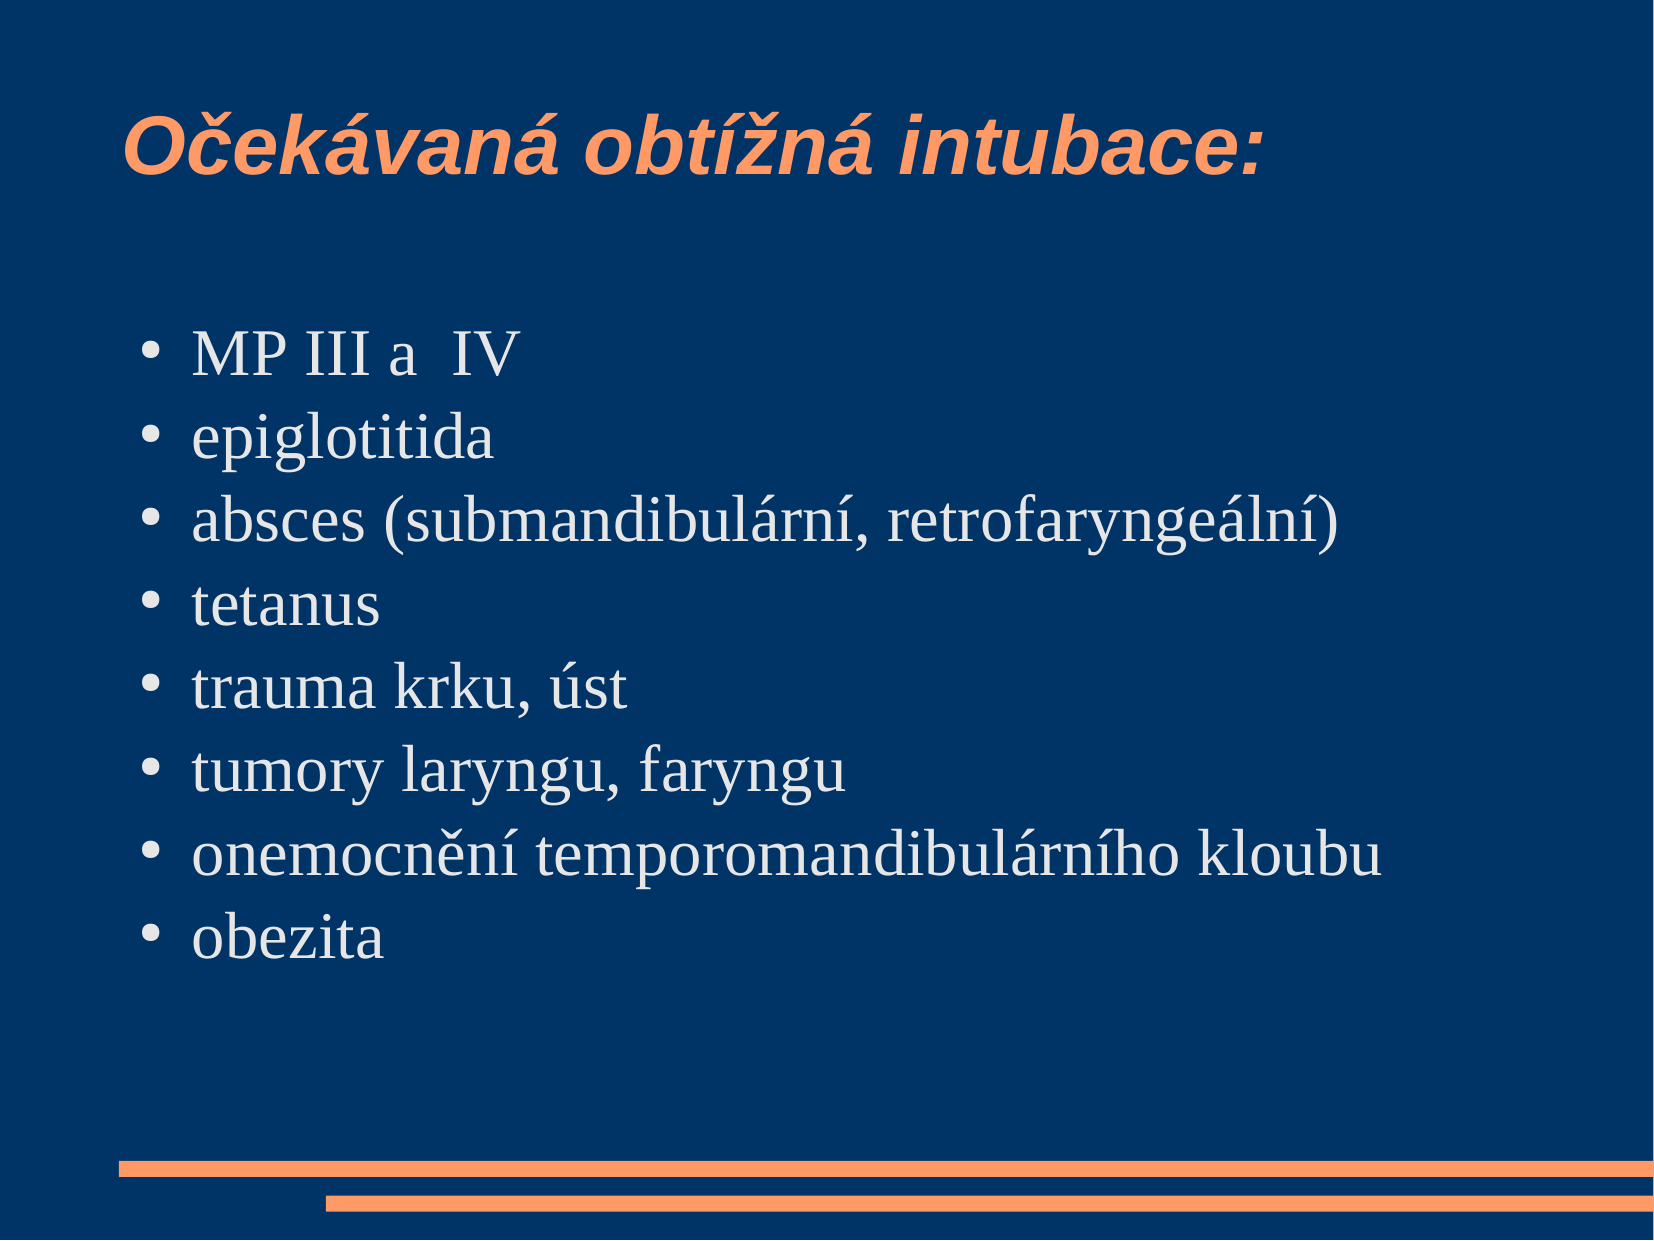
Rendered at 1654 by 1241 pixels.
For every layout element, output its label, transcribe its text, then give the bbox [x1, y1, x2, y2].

list MP III a IV epiglotitida absces (submandibulární, retrofaryngeální) tetanus trauma krku, úst tumory laryngu, faryngu onemocnění temporomandibulárního kloubu obezita [121, 322, 1561, 1133]
title Očekávaná obtížná intubace: [121, 46, 1534, 254]
